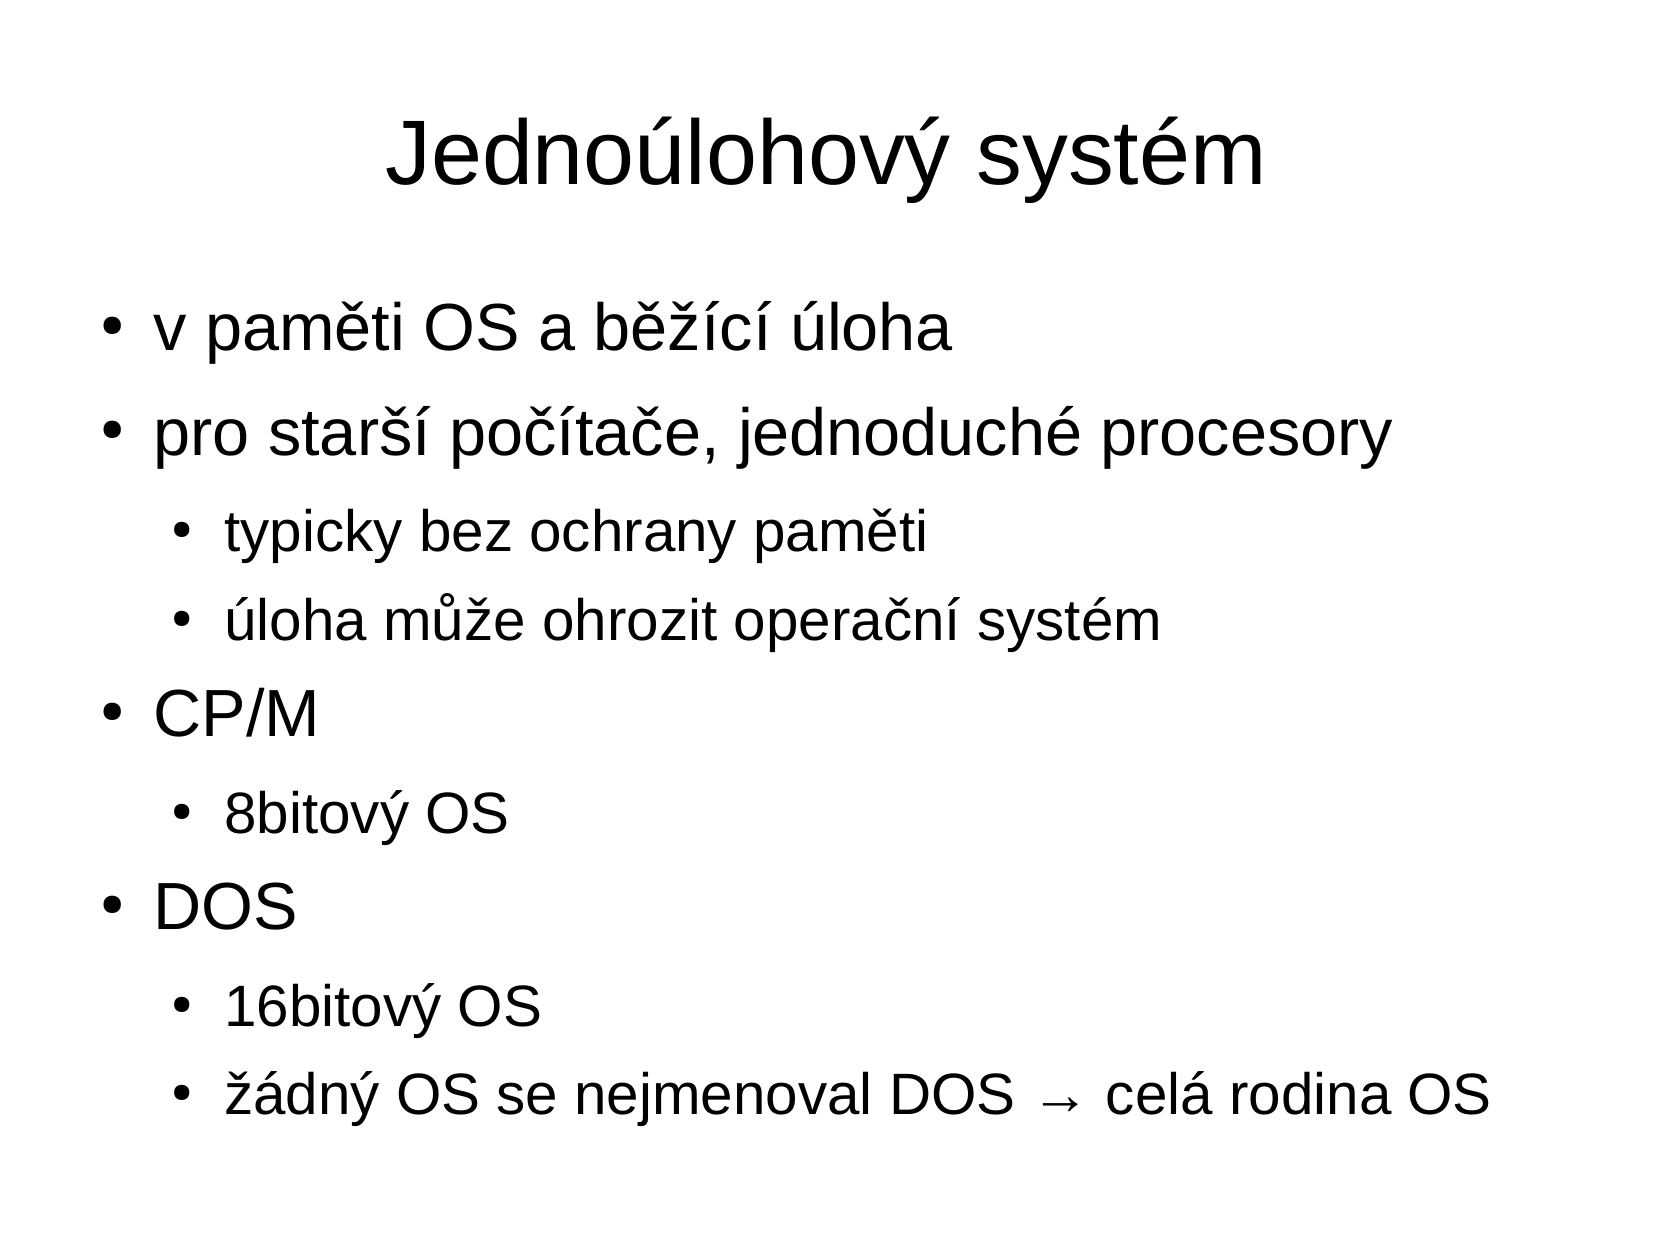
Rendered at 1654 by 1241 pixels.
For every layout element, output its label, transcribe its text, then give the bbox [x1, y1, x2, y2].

list v paměti OS a běžící úloha pro starší počítače, jednoduché procesory typicky bez ochrany paměti úloha může ohrozit operační systém CP/M 8bitový OS DOS 16bitový OS žádný OS se nejmenoval DOS → celá rodina OS [82, 290, 1571, 1128]
title Jednoúlohový systém [82, 56, 1571, 250]
